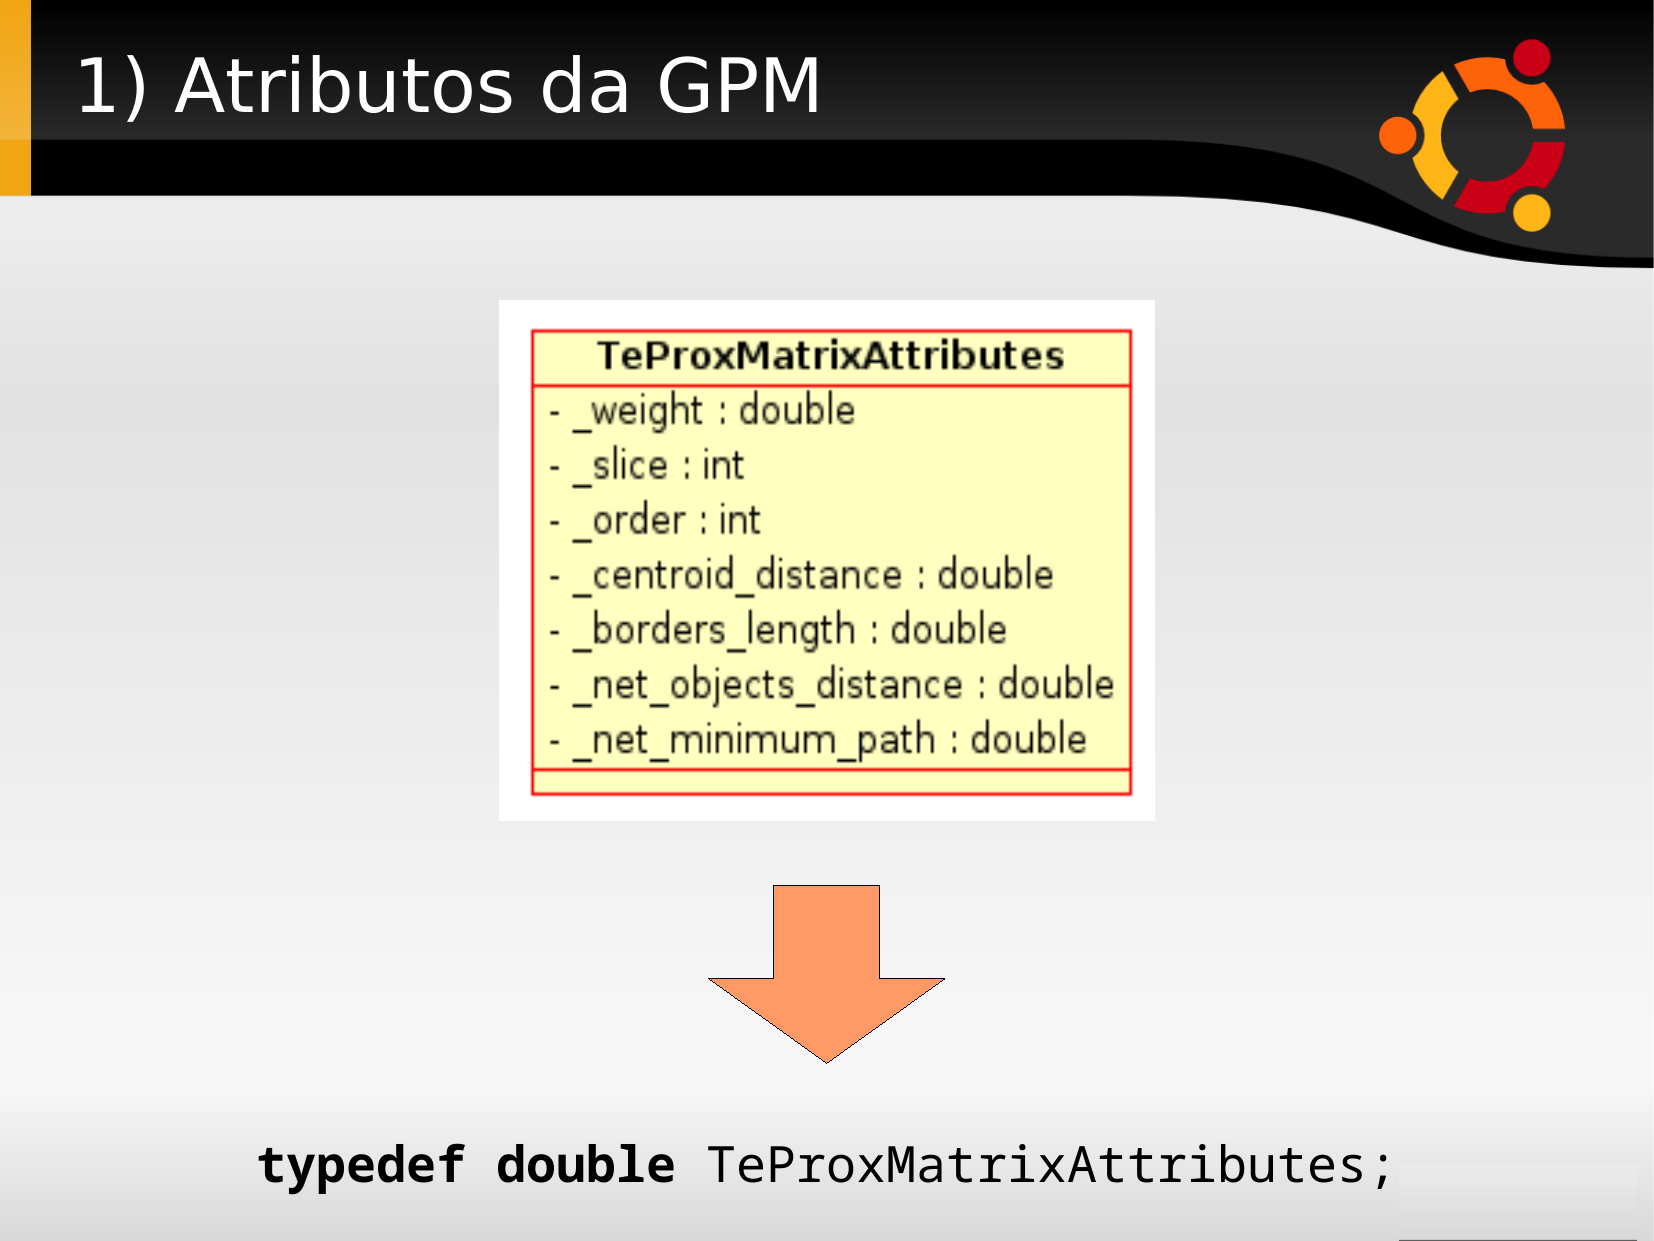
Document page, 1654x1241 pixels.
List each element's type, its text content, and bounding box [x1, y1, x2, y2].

text_box typedef double TeProxMatrixAttributes; [177, 1122, 1477, 1197]
text_box 1) Atributos da GPM [59, 35, 1418, 138]
picture [0, 0, 1654, 1241]
text_box [448, 885, 1654, 1065]
